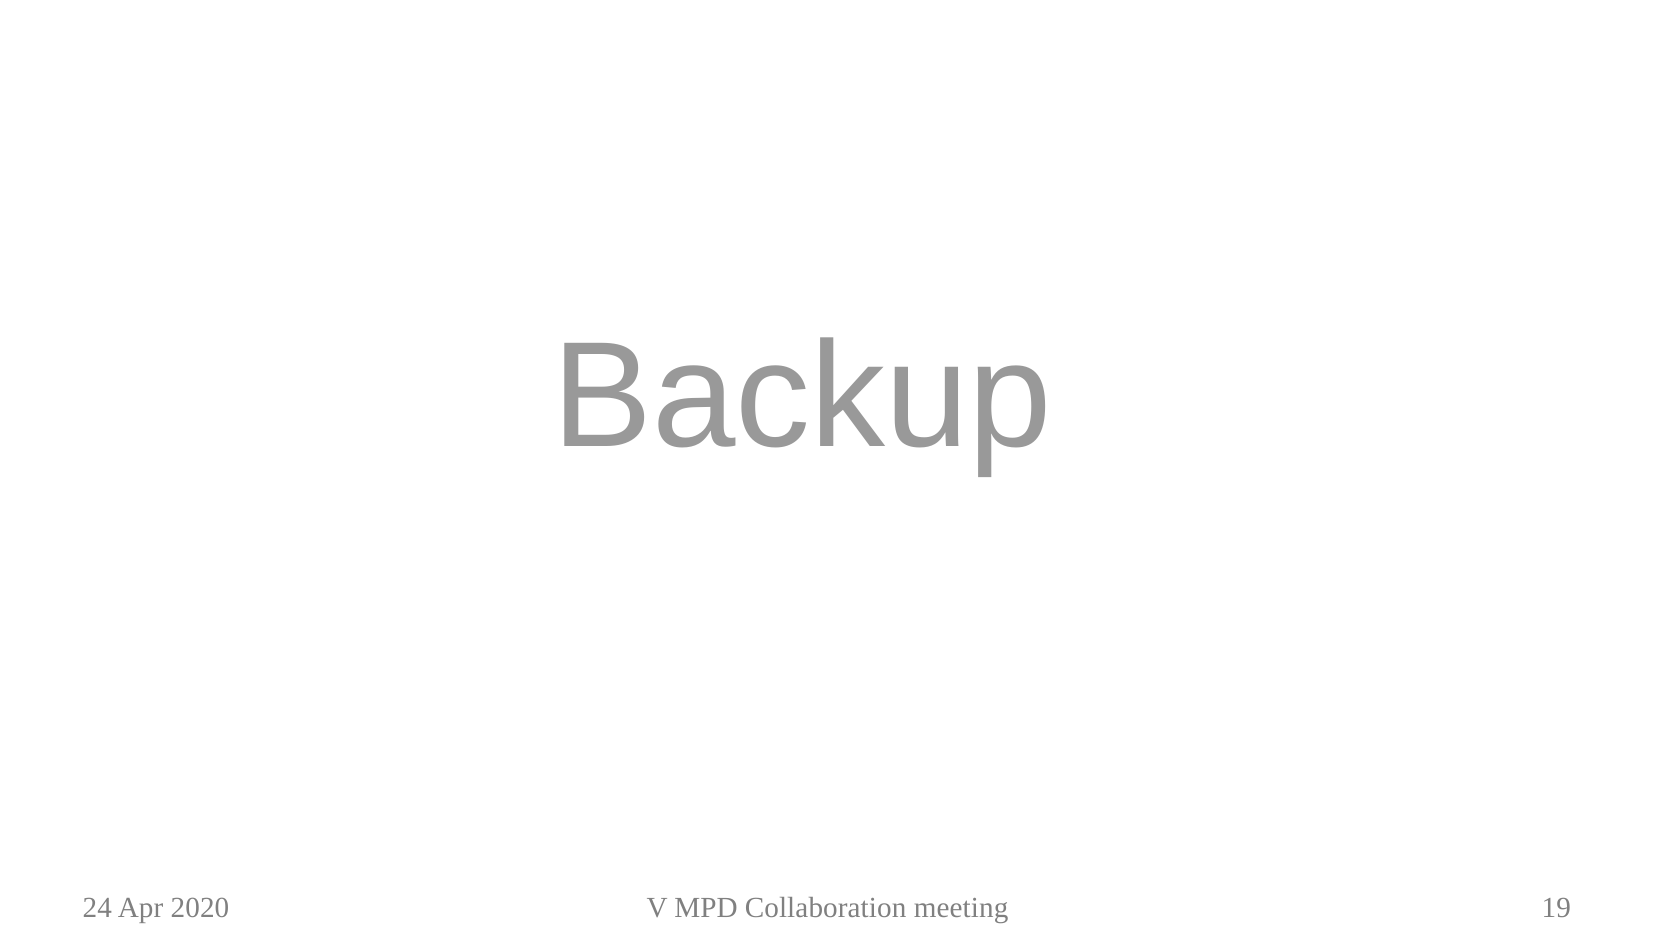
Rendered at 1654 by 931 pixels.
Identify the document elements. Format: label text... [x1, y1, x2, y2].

title Backup [58, 310, 1547, 478]
